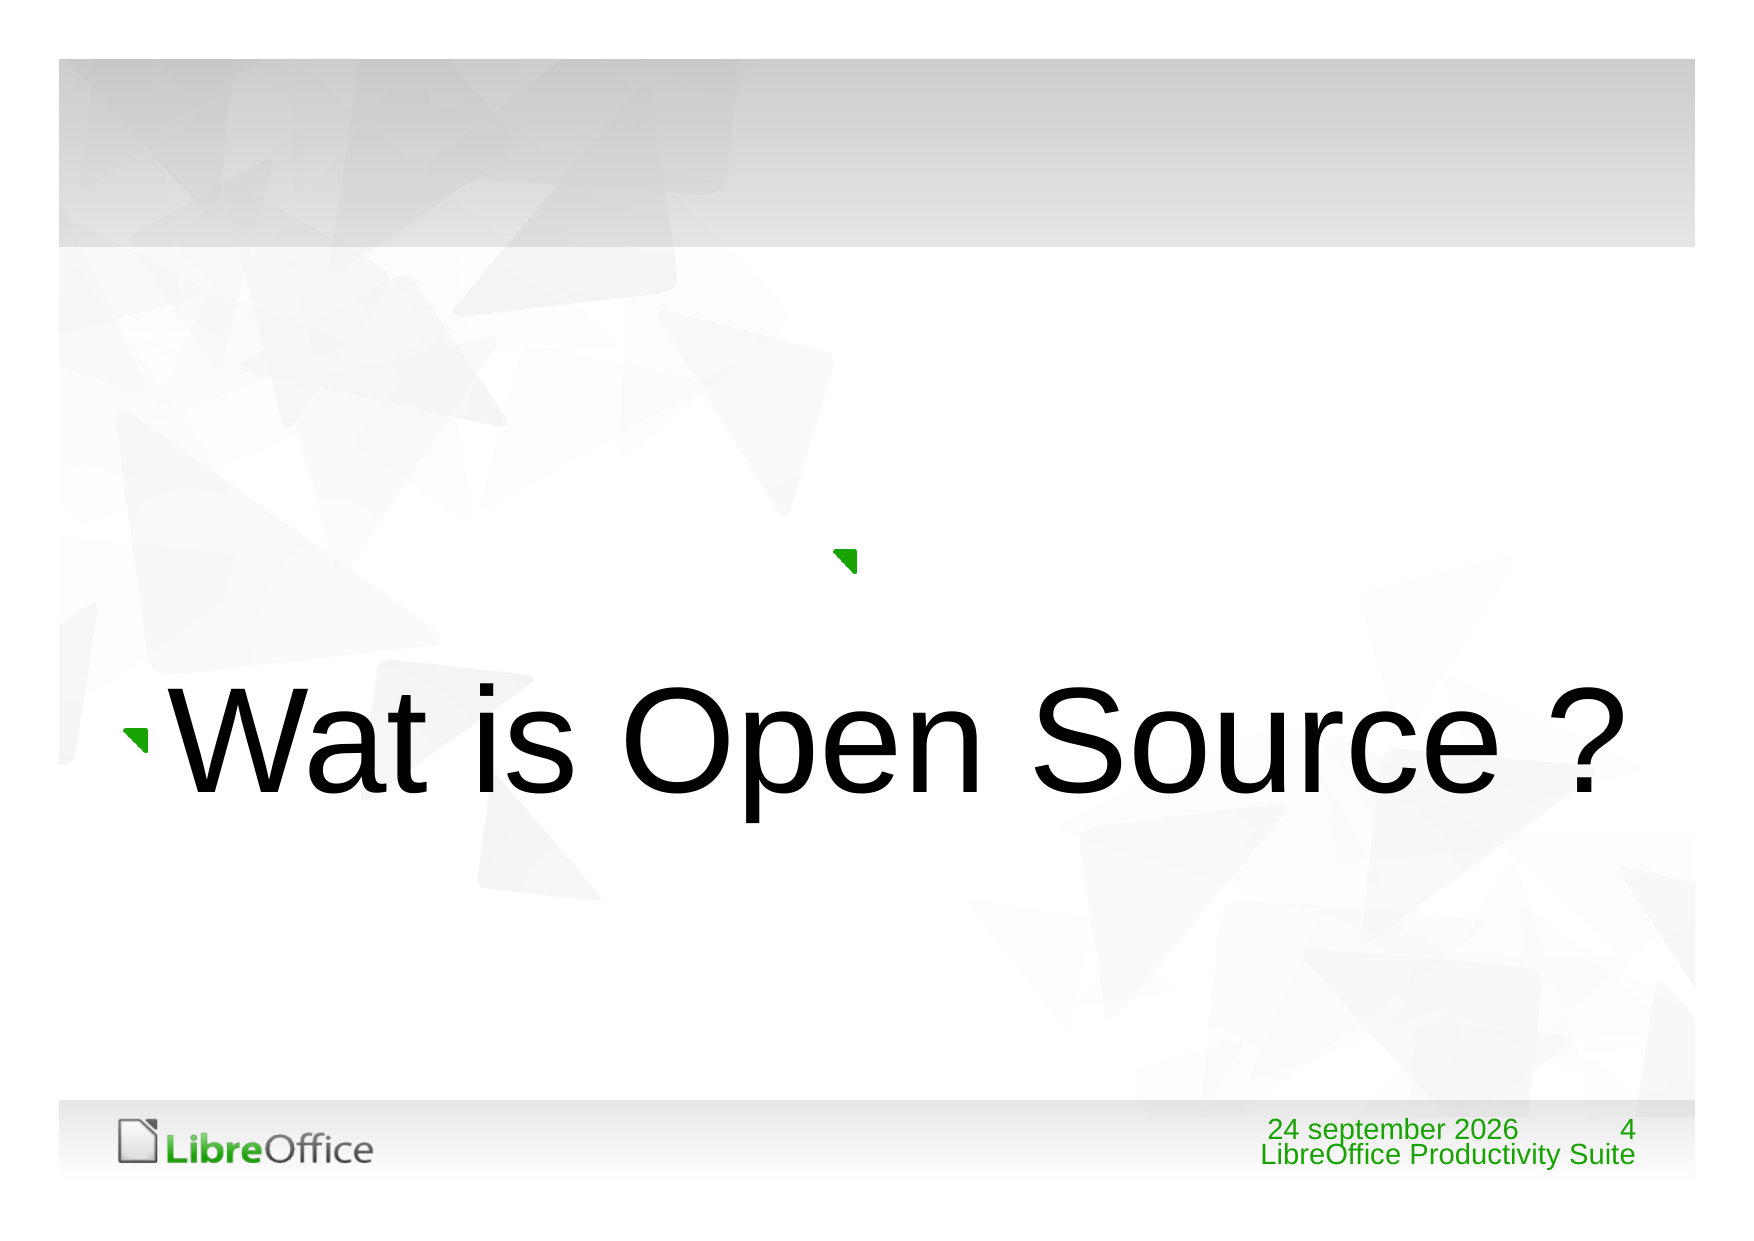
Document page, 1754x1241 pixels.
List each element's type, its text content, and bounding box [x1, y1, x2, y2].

picture [59, 59, 834, 901]
list Wat is Open Source ? [117, 299, 1637, 951]
picture [99, 1101, 393, 1181]
picture [964, 555, 1695, 1117]
